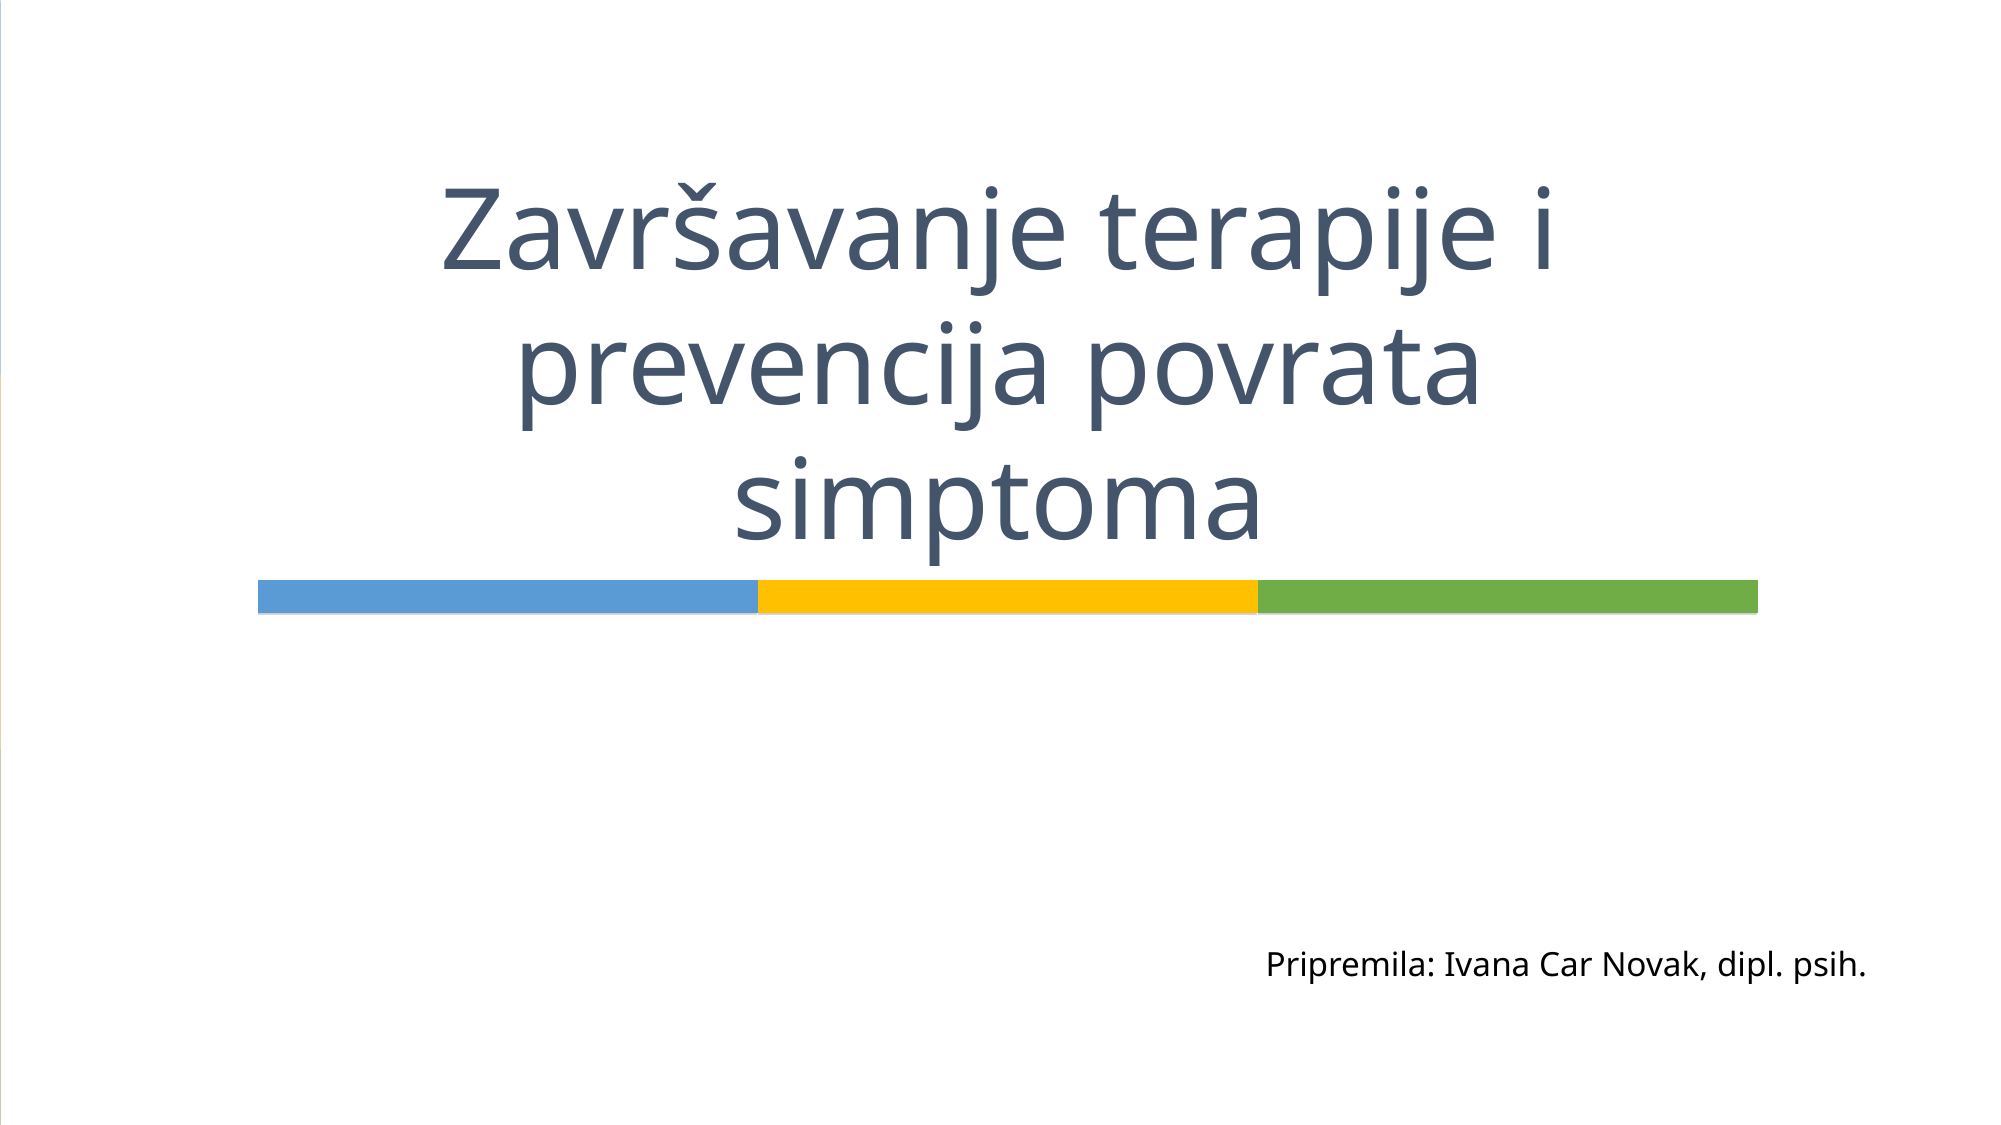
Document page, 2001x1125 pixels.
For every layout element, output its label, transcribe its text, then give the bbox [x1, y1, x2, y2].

title Završavanje terapije i prevencija povrata simptoma [249, 149, 1750, 542]
subtitle Pripremila: Ivana Car Novak, dipl. psih. [1189, 940, 1945, 1024]
